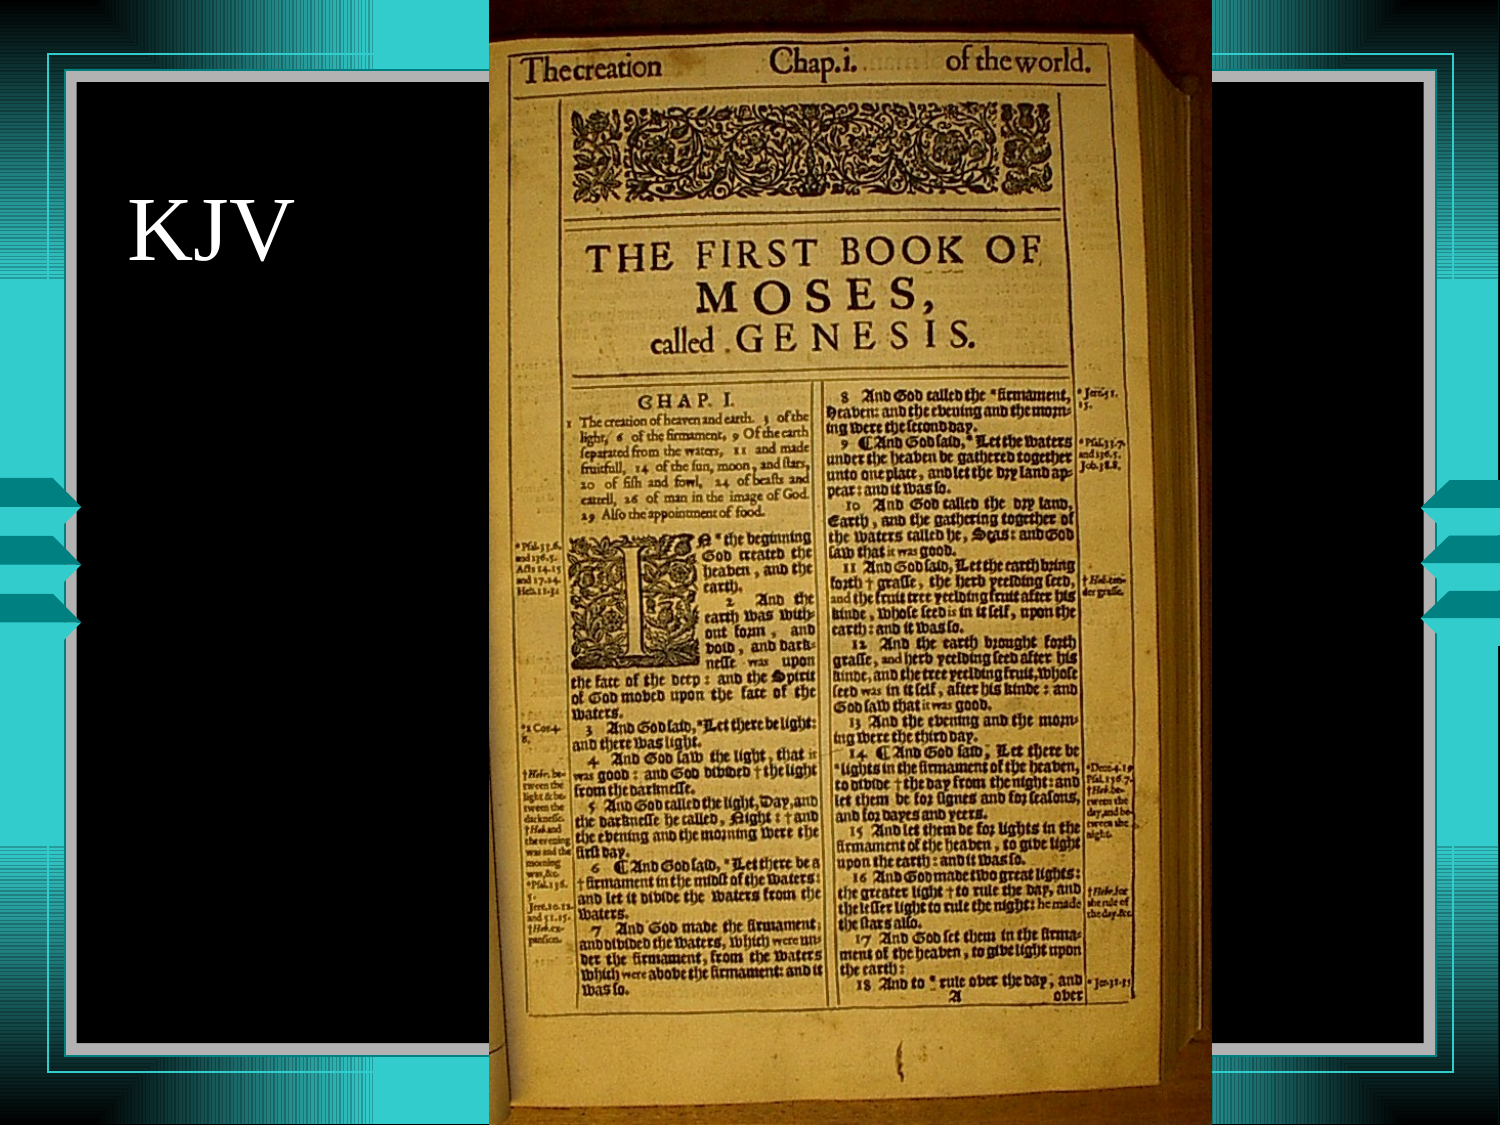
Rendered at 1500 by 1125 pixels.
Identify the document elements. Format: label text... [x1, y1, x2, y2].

picture [489, 0, 1212, 99]
picture [489, 288, 1212, 1125]
title KJV [112, 99, 1388, 288]
